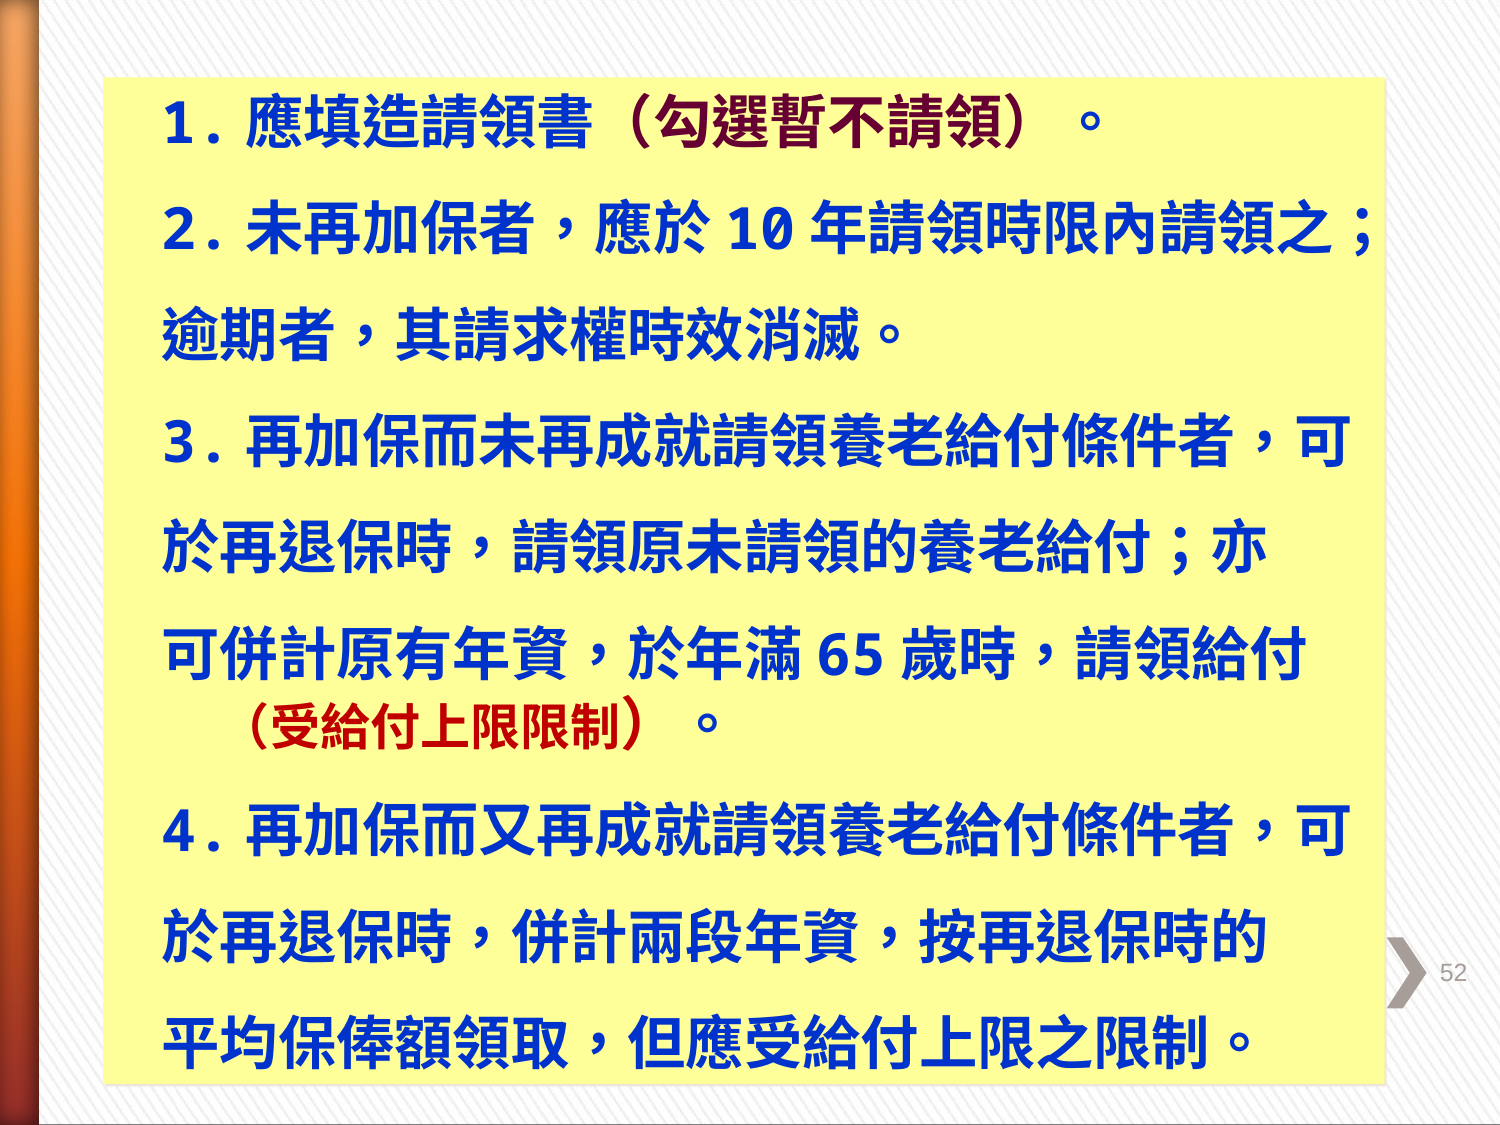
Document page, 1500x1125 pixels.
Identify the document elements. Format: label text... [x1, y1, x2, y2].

text_box 1.應填造請領書（勾選暫不請領）。 2.未再加保者，應於10年請領時限內請領之； 逾期者，其請求權時效消滅。 3.再加保而未再成就請領養老給付條件者，可 於再退保時，請領原未請領的養老給付；亦 可併計原有年資，於年滿65歲時，請領給付（受給付上限限制）。 4.再加保而又再成就請領養老給付條件者，可 於再退保時，併計兩段年資，按再退保時的 平均保俸額領取，但應受給付上限之限制。 [103, 77, 1385, 1085]
text_box <編號> [1425, 941, 1488, 1002]
picture [0, 0, 1500, 1125]
